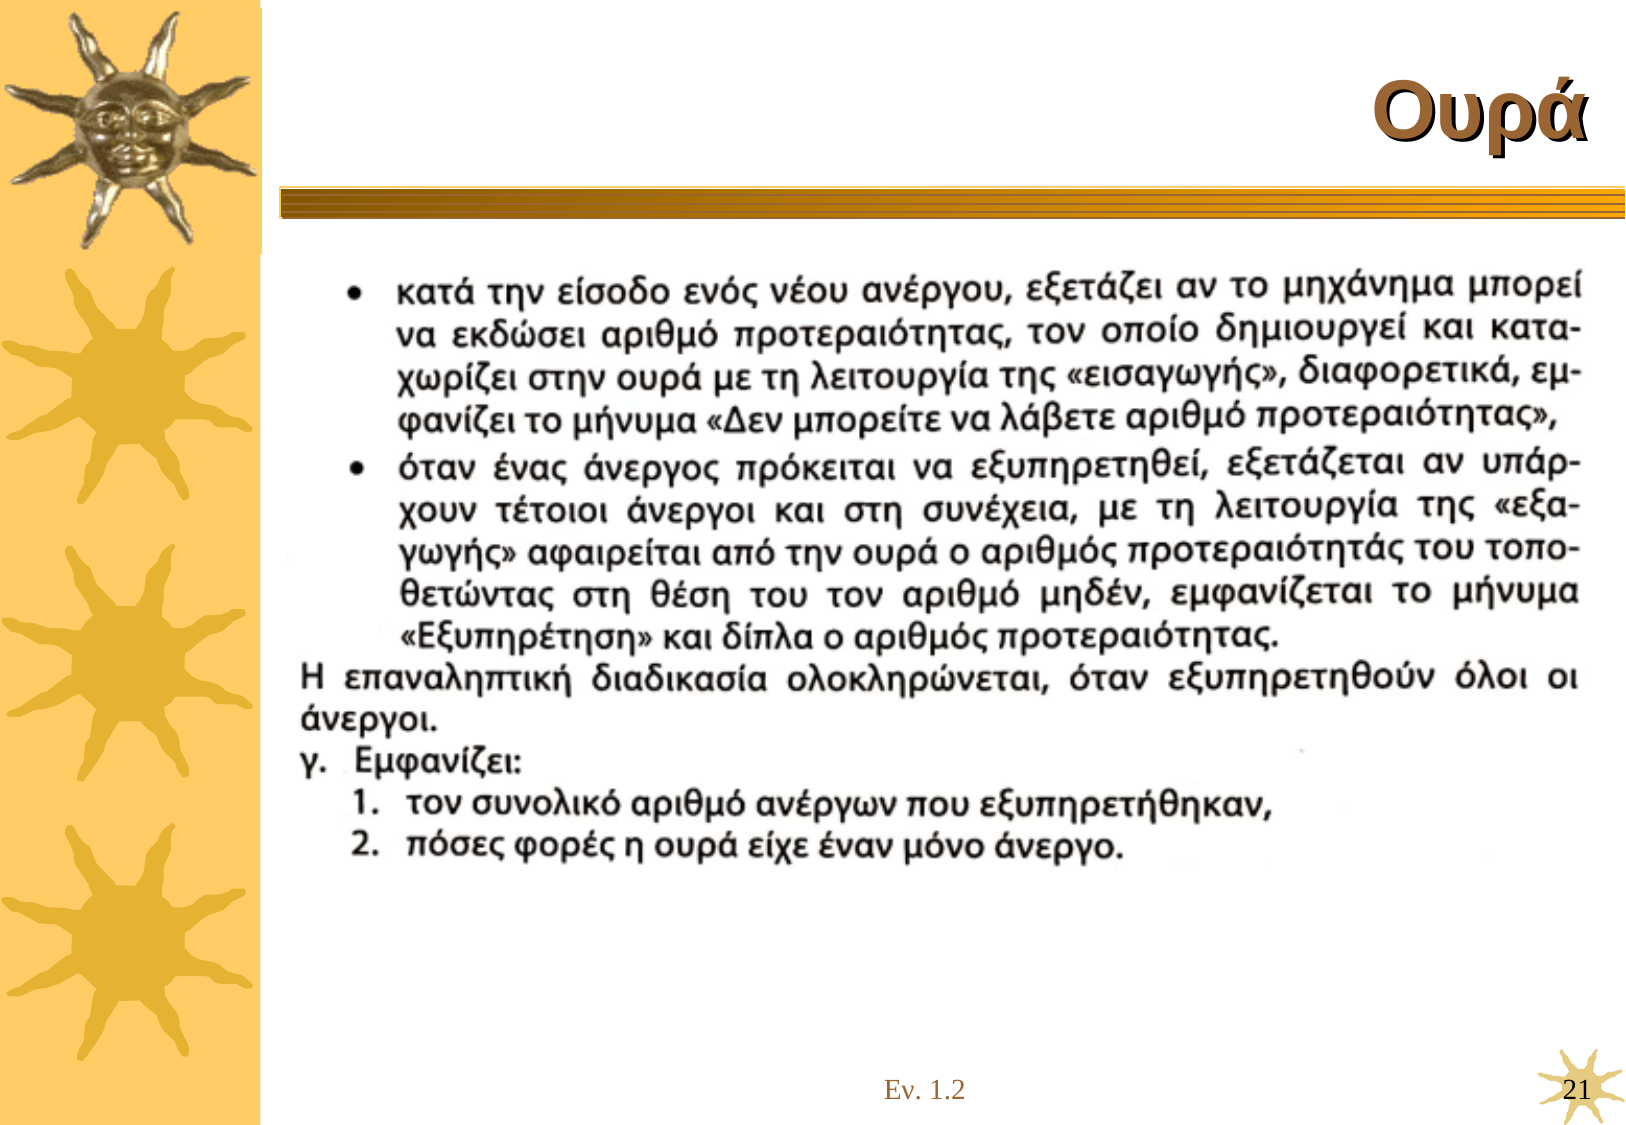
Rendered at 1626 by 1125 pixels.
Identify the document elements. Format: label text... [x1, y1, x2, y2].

picture [269, 265, 1614, 871]
text_box Ουρά [0, 0, 1625, 163]
picture [1, 163, 262, 254]
